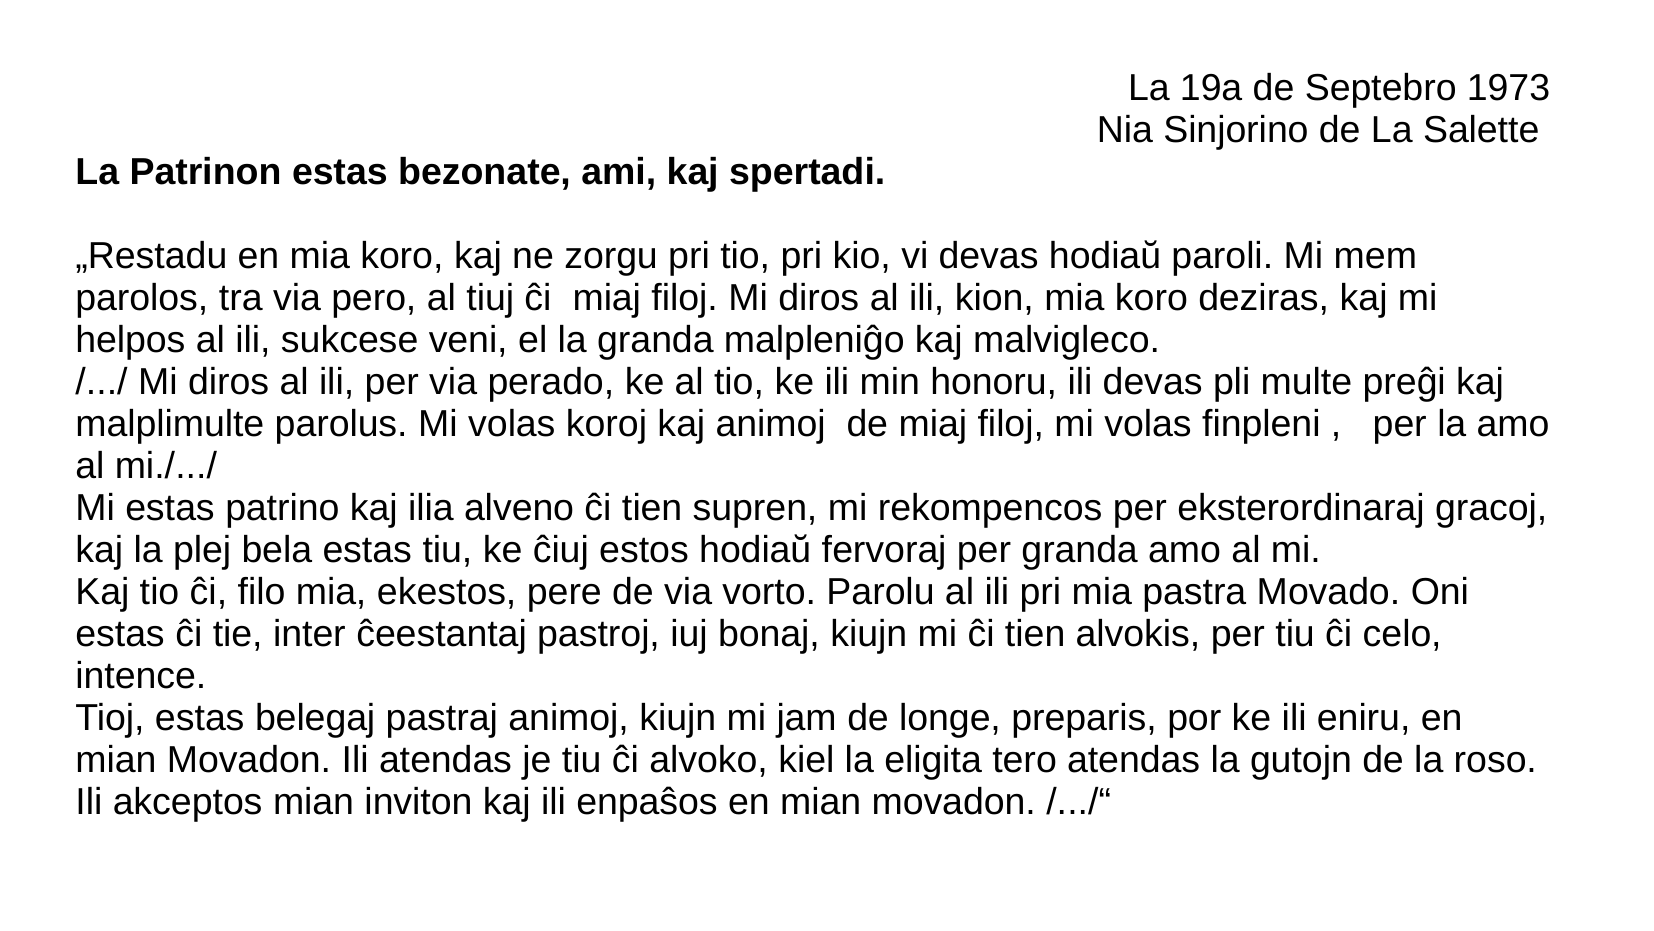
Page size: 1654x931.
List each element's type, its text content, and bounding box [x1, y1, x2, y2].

text_box La 19a de Septebro 1973 Nia Sinjorino de La Salette La Patrinon estas bezonate, ami, kaj spertadi. „Restadu en mia koro, kaj ne zorgu pri tio, pri kio, vi devas hodiaŭ paroli. Mi mem parolos, tra via pero, al tiuj ĉi miaj filoj. Mi diros al ili, kion, mia koro deziras, kaj mi helpos al ili, sukcese veni, el la granda malpleniĝo kaj malvigleco. /.../ Mi diros al ili, per via perado, ke al tio, ke ili min honoru, ili devas pli multe preĝi kaj malplimulte parolus. Mi volas koroj kaj animoj de miaj filoj, mi volas finpleni , per la amo al mi./.../ Mi estas patrino kaj ilia alveno ĉi tien supren, mi rekompencos per eksterordinaraj gracoj, kaj la plej bela estas tiu, ke ĉiuj estos hodiaŭ fervoraj per granda amo al mi. Kaj tio ĉi, filo mia, ekestos, pere de via vorto. Parolu al ili pri mia pastra Movado. Oni estas ĉi tie, inter ĉeestantaj pastroj, iuj bonaj, kiujn mi ĉi tien alvokis, per tiu ĉi celo, intence. Tioj, estas belegaj pastraj animoj, kiujn mi jam de longe, preparis, por ke ili eniru, en mian Movadon. Ili atendas je tiu ĉi alvoko, kiel la eligita tero atendas la gutojn de la roso. Ili akceptos mian inviton kaj ili enpaŝos en mian movadon. /.../“ [59, 59, 1565, 872]
